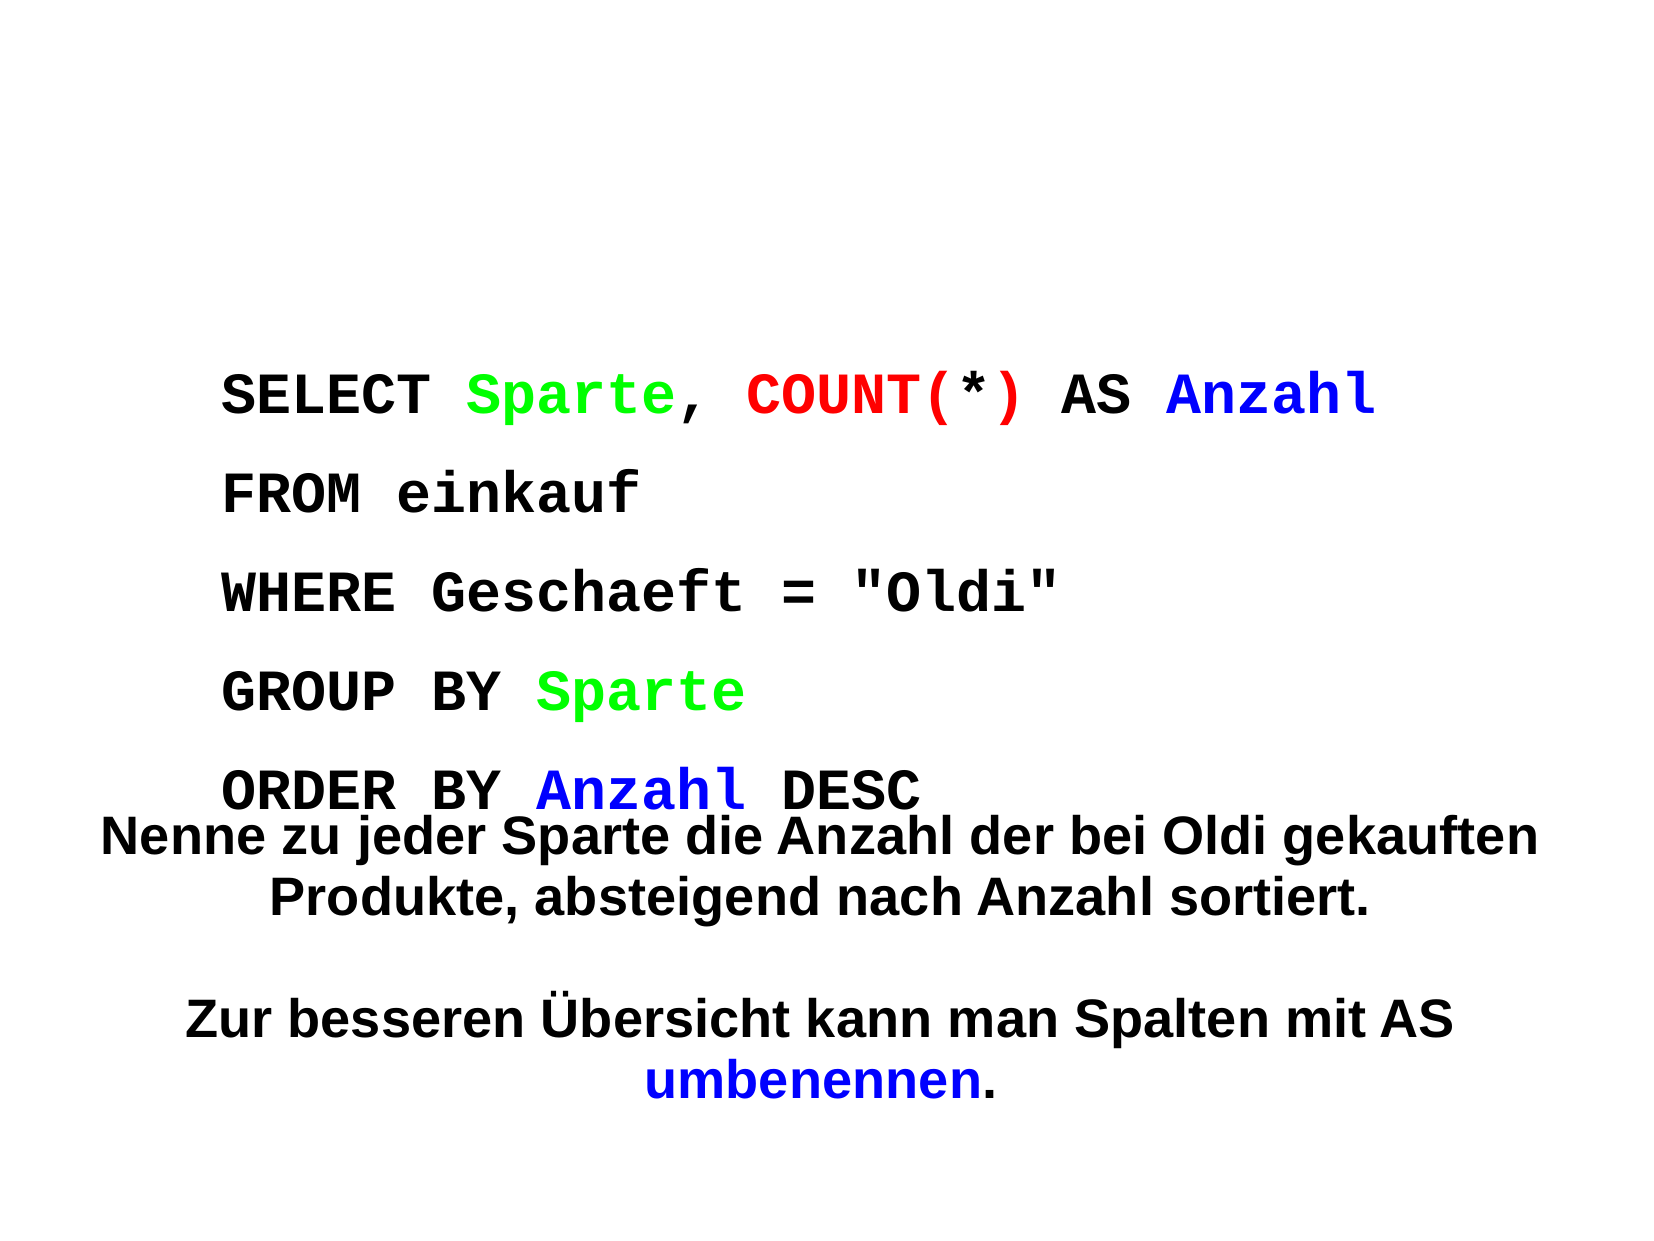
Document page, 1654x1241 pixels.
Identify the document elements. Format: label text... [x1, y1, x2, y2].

title Zur besseren Übersicht kann man Spalten mit AS umbenennen. [76, 970, 1566, 1129]
text_box SELECT Sparte, COUNT(*) AS Anzahl FROM einkauf WHERE Geschaeft = "Oldi" GROUP BY Sparte ORDER BY Anzahl DESC [206, 324, 1565, 806]
title Nenne zu jeder Sparte die Anzahl der bei Oldi gekauften Produkte, absteigend nach Anzahl sortiert. [76, 787, 1566, 945]
